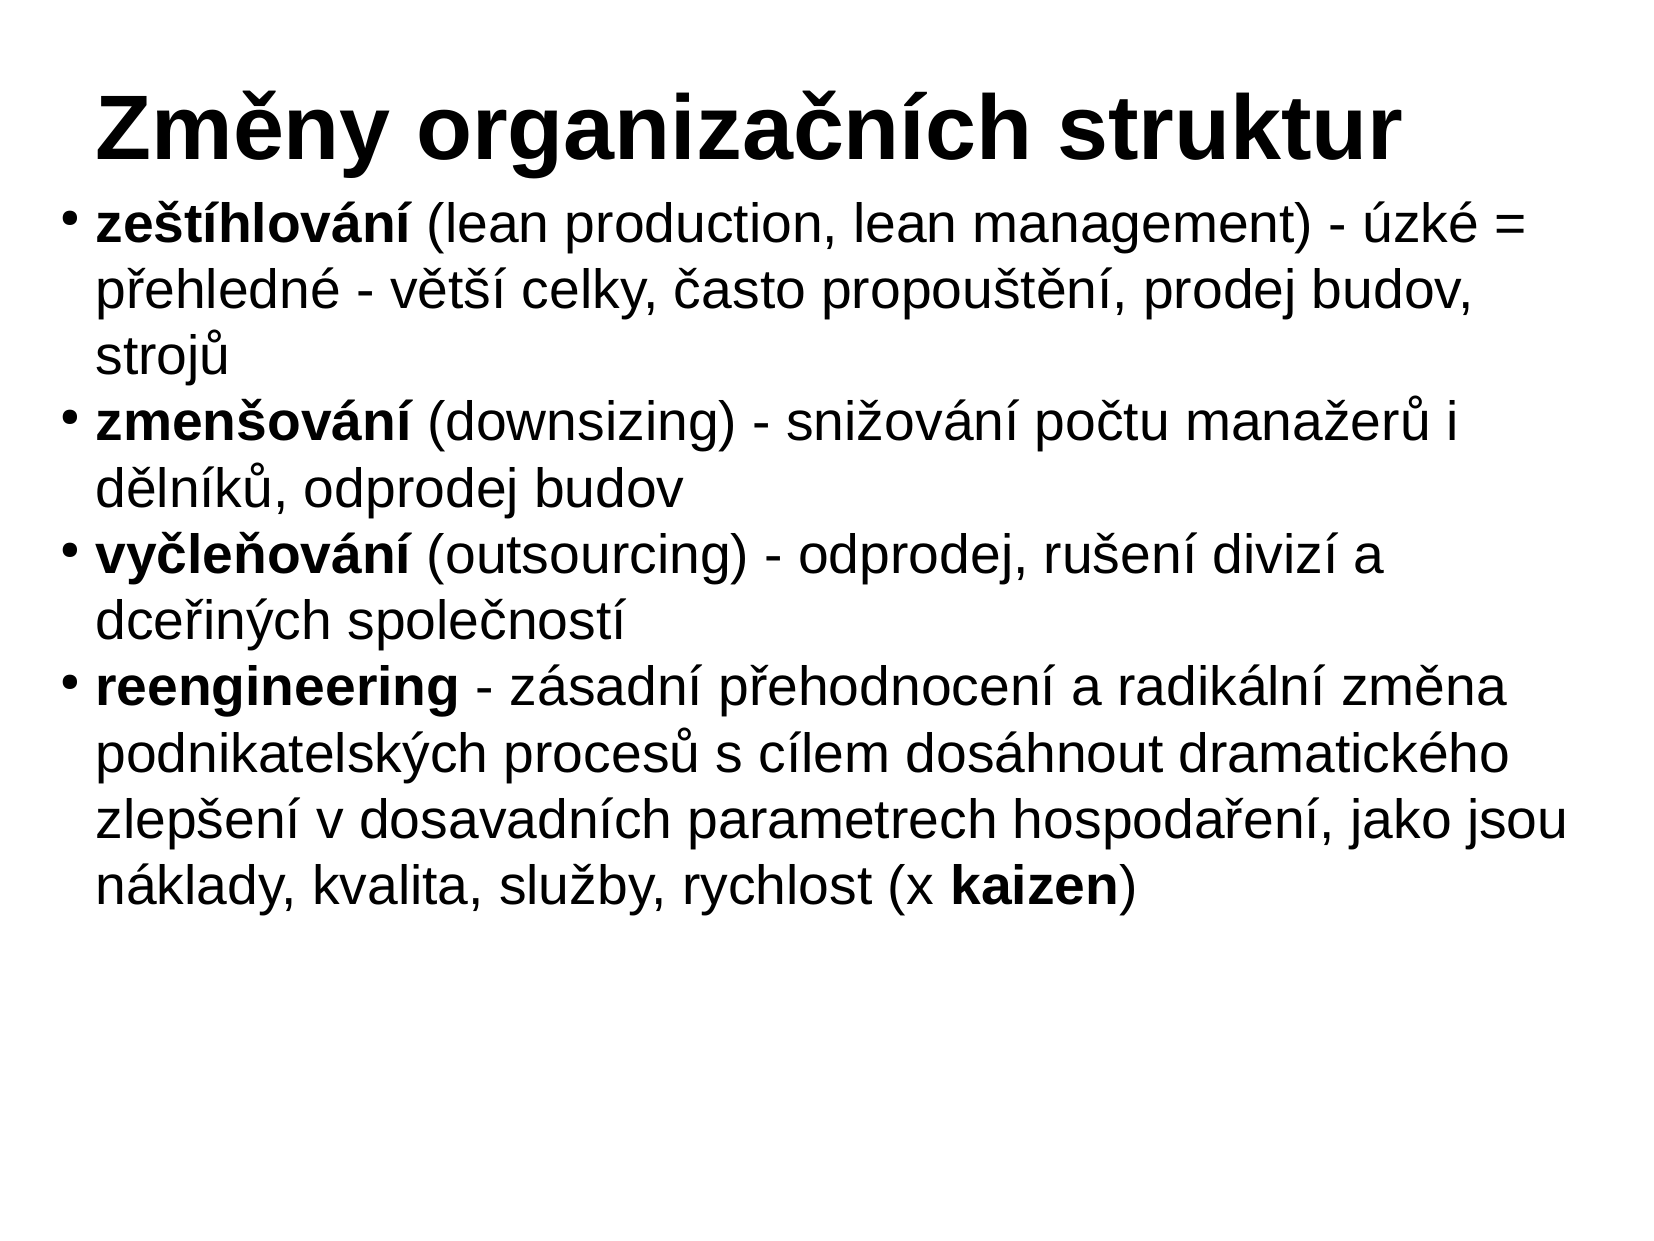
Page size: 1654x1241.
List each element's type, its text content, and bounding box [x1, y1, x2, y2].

text_box Změny organizačních struktur [45, 60, 1421, 186]
text_box zeštíhlování (lean production, lean management) - úzké = přehledné - větší celky, často propouštění, prodej budov, strojů zmenšování (downsizing) - snižování počtu manažerů i dělníků, odprodej budov vyčleňování (outsourcing) - odprodej, rušení divizí a dceřiných společností reengineering - zásadní přehodnocení a radikální změna podnikatelských procesů s cílem dosáhnout dramatického zlepšení v dosavadních parametrech hospodaření, jako jsou náklady, kvalita, služby, rychlost (x kaizen) [45, 179, 1622, 924]
